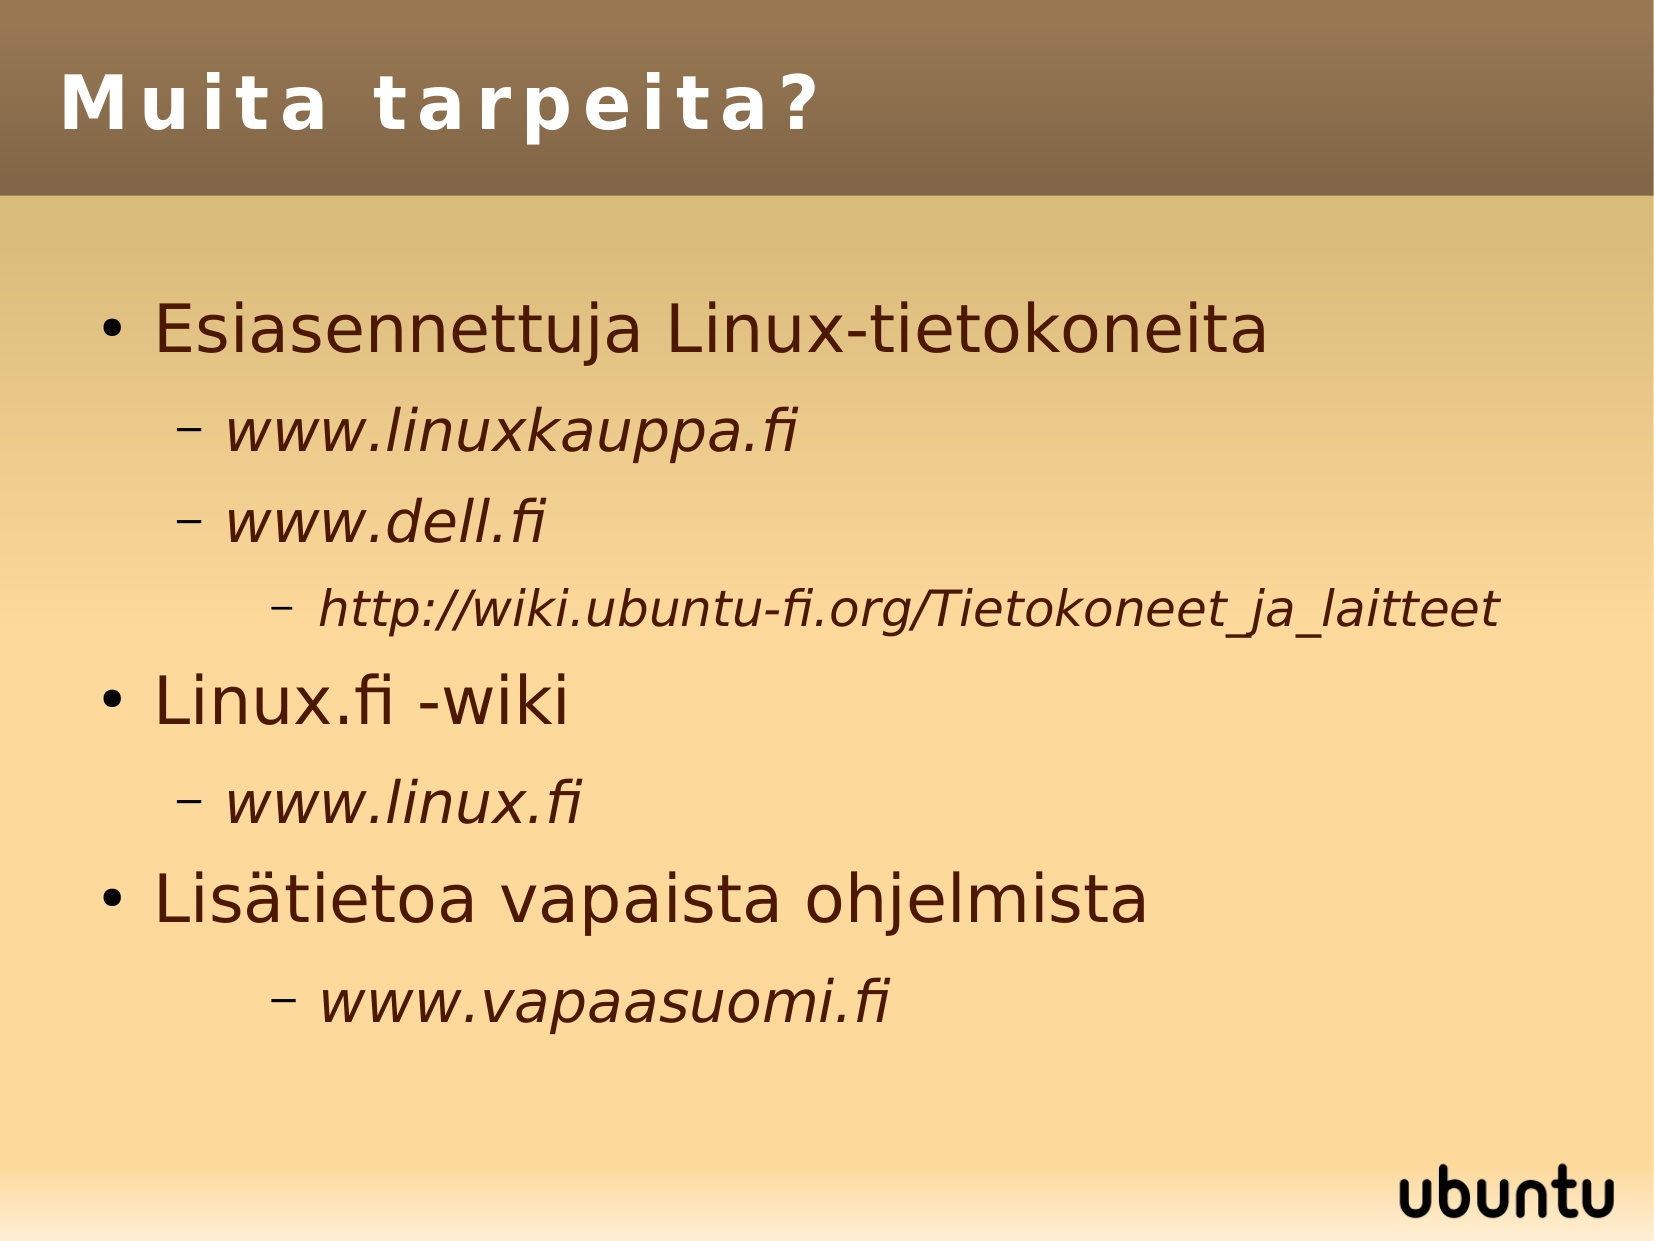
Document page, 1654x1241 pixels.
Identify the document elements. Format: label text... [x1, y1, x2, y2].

picture [0, 0, 1654, 1241]
title Muita tarpeita? [59, 29, 1595, 178]
list Esiasennettuja Linux-tietokoneita www.linuxkauppa.fi www.dell.fi http://wiki.ubuntu-fi.org/Tietokoneet_ja_laitteet Linux.fi -wiki www.linux.fi Lisätietoa vapaista ohjelmista www.vapaasuomi.fi [82, 290, 1571, 1109]
